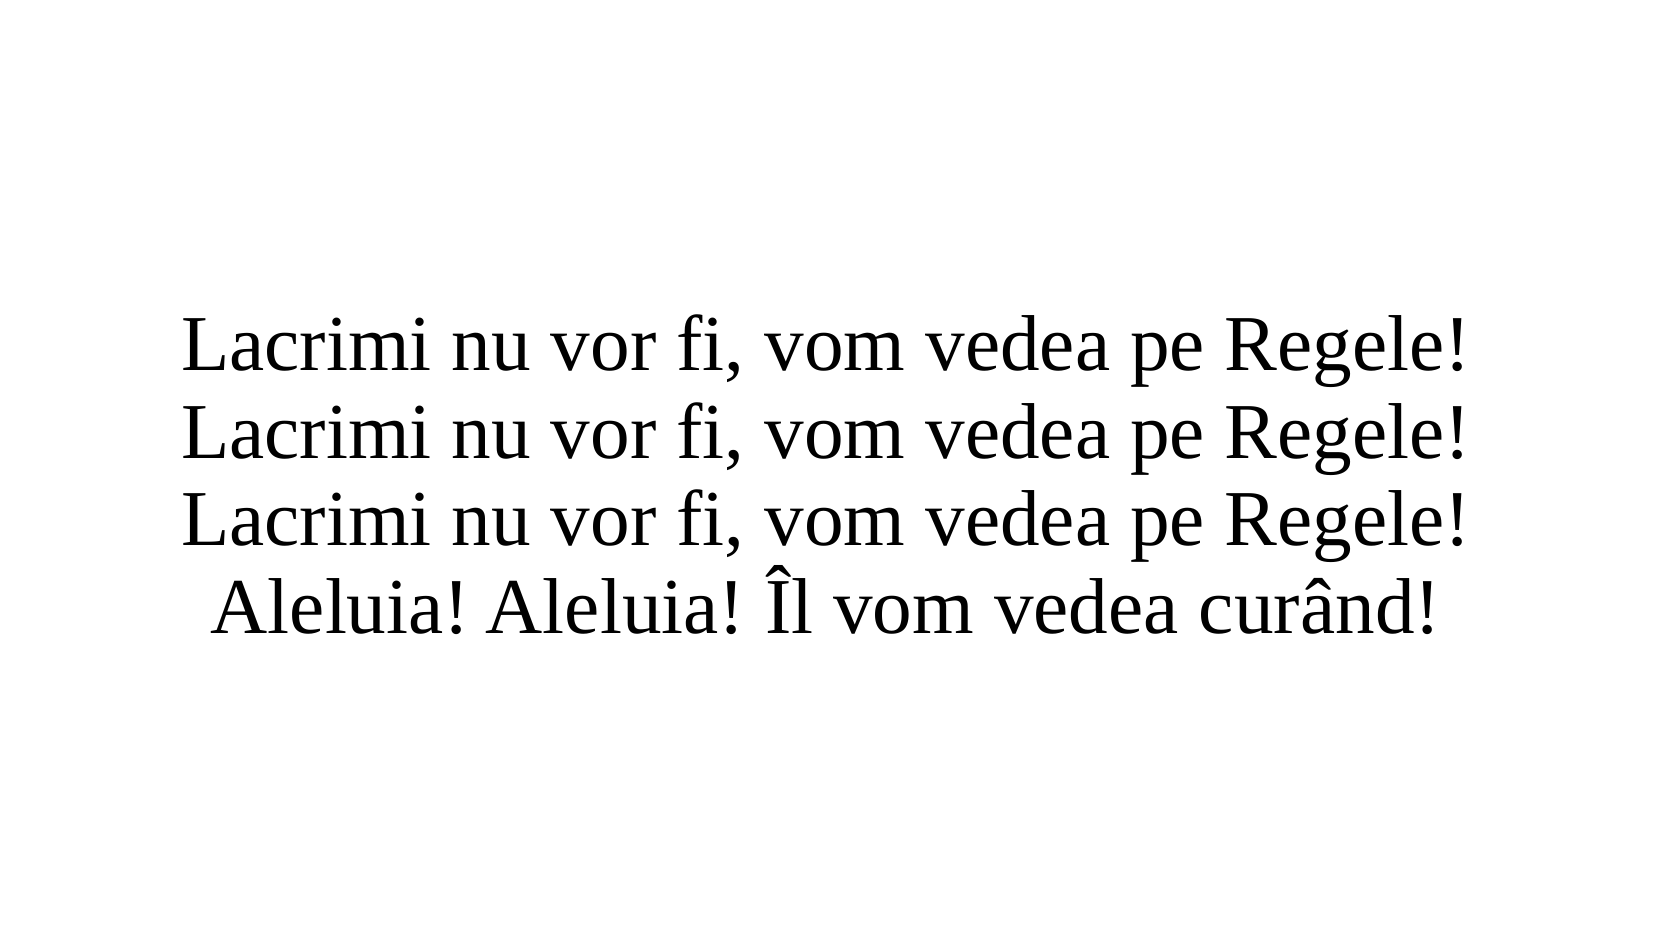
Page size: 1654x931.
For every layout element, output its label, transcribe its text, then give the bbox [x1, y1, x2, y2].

subtitle Lacrimi nu vor fi, vom vedea pe Regele! Lacrimi nu vor fi, vom vedea pe Regele! Lacrimi nu vor fi, vom vedea pe Regele! Aleluia! Aleluia! Îl vom vedea curând! [165, 205, 1489, 745]
